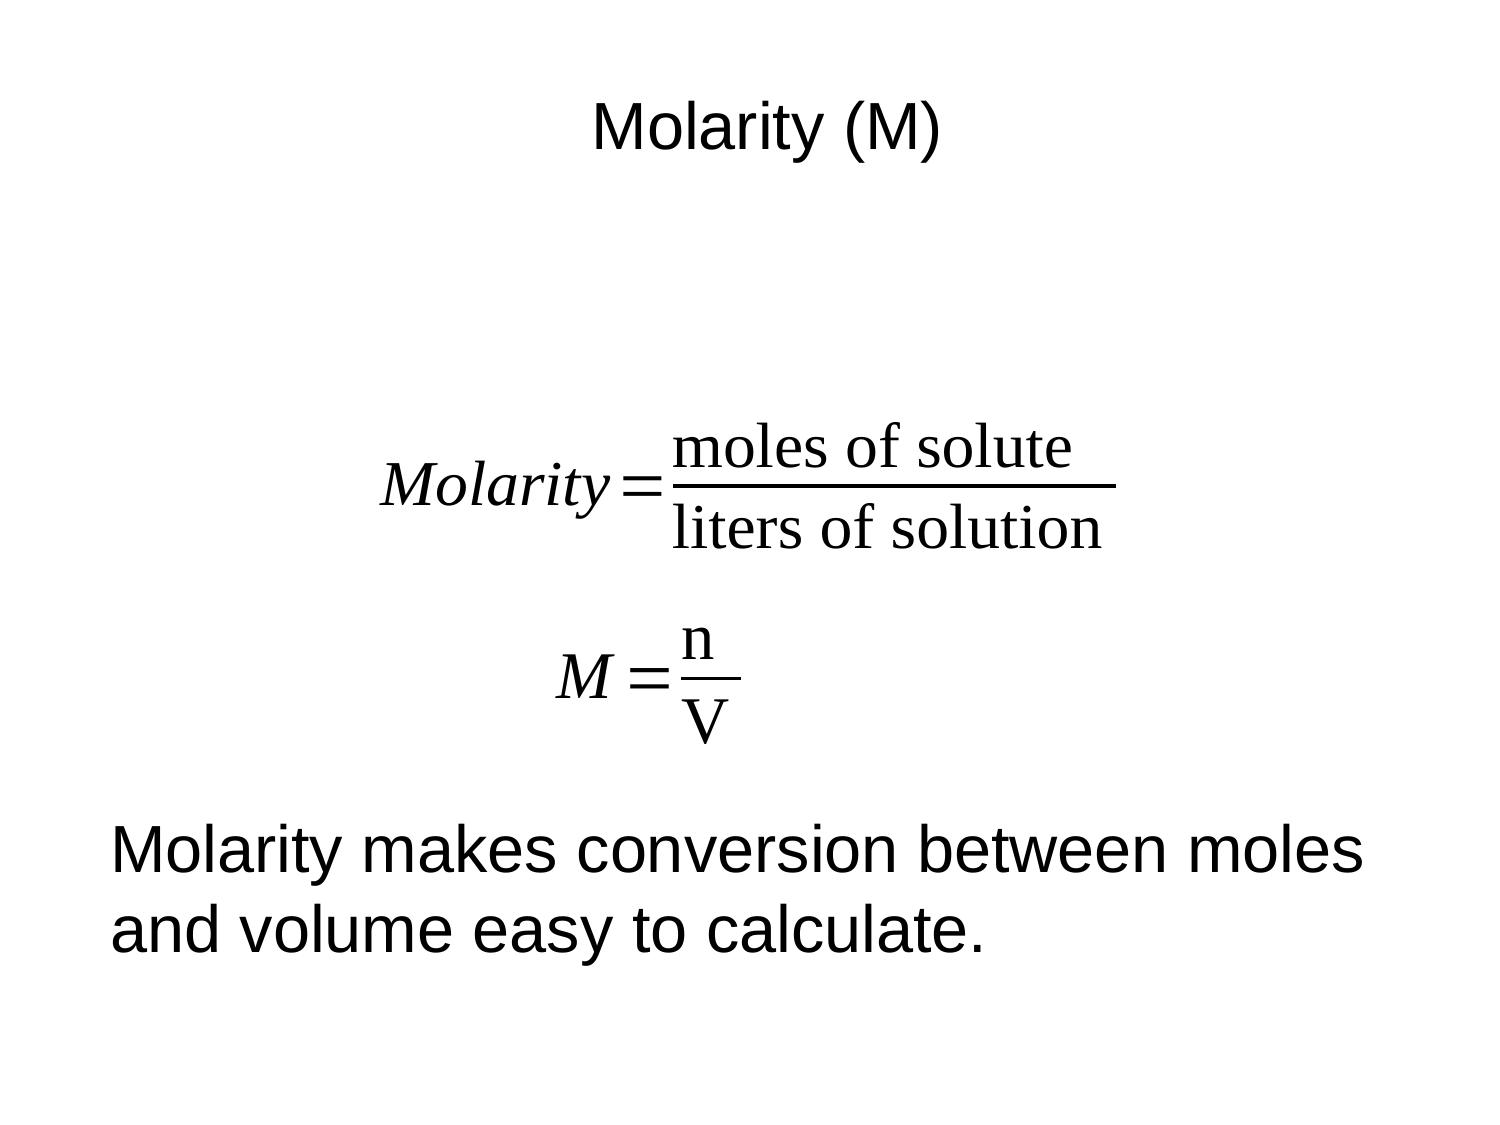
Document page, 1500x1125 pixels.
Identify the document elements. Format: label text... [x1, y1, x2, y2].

text_box Molarity (M) Molarity makes conversion between moles and volume easy to calculate. [74, 45, 1425, 1005]
chart [369, 411, 1125, 563]
chart [545, 600, 750, 758]
